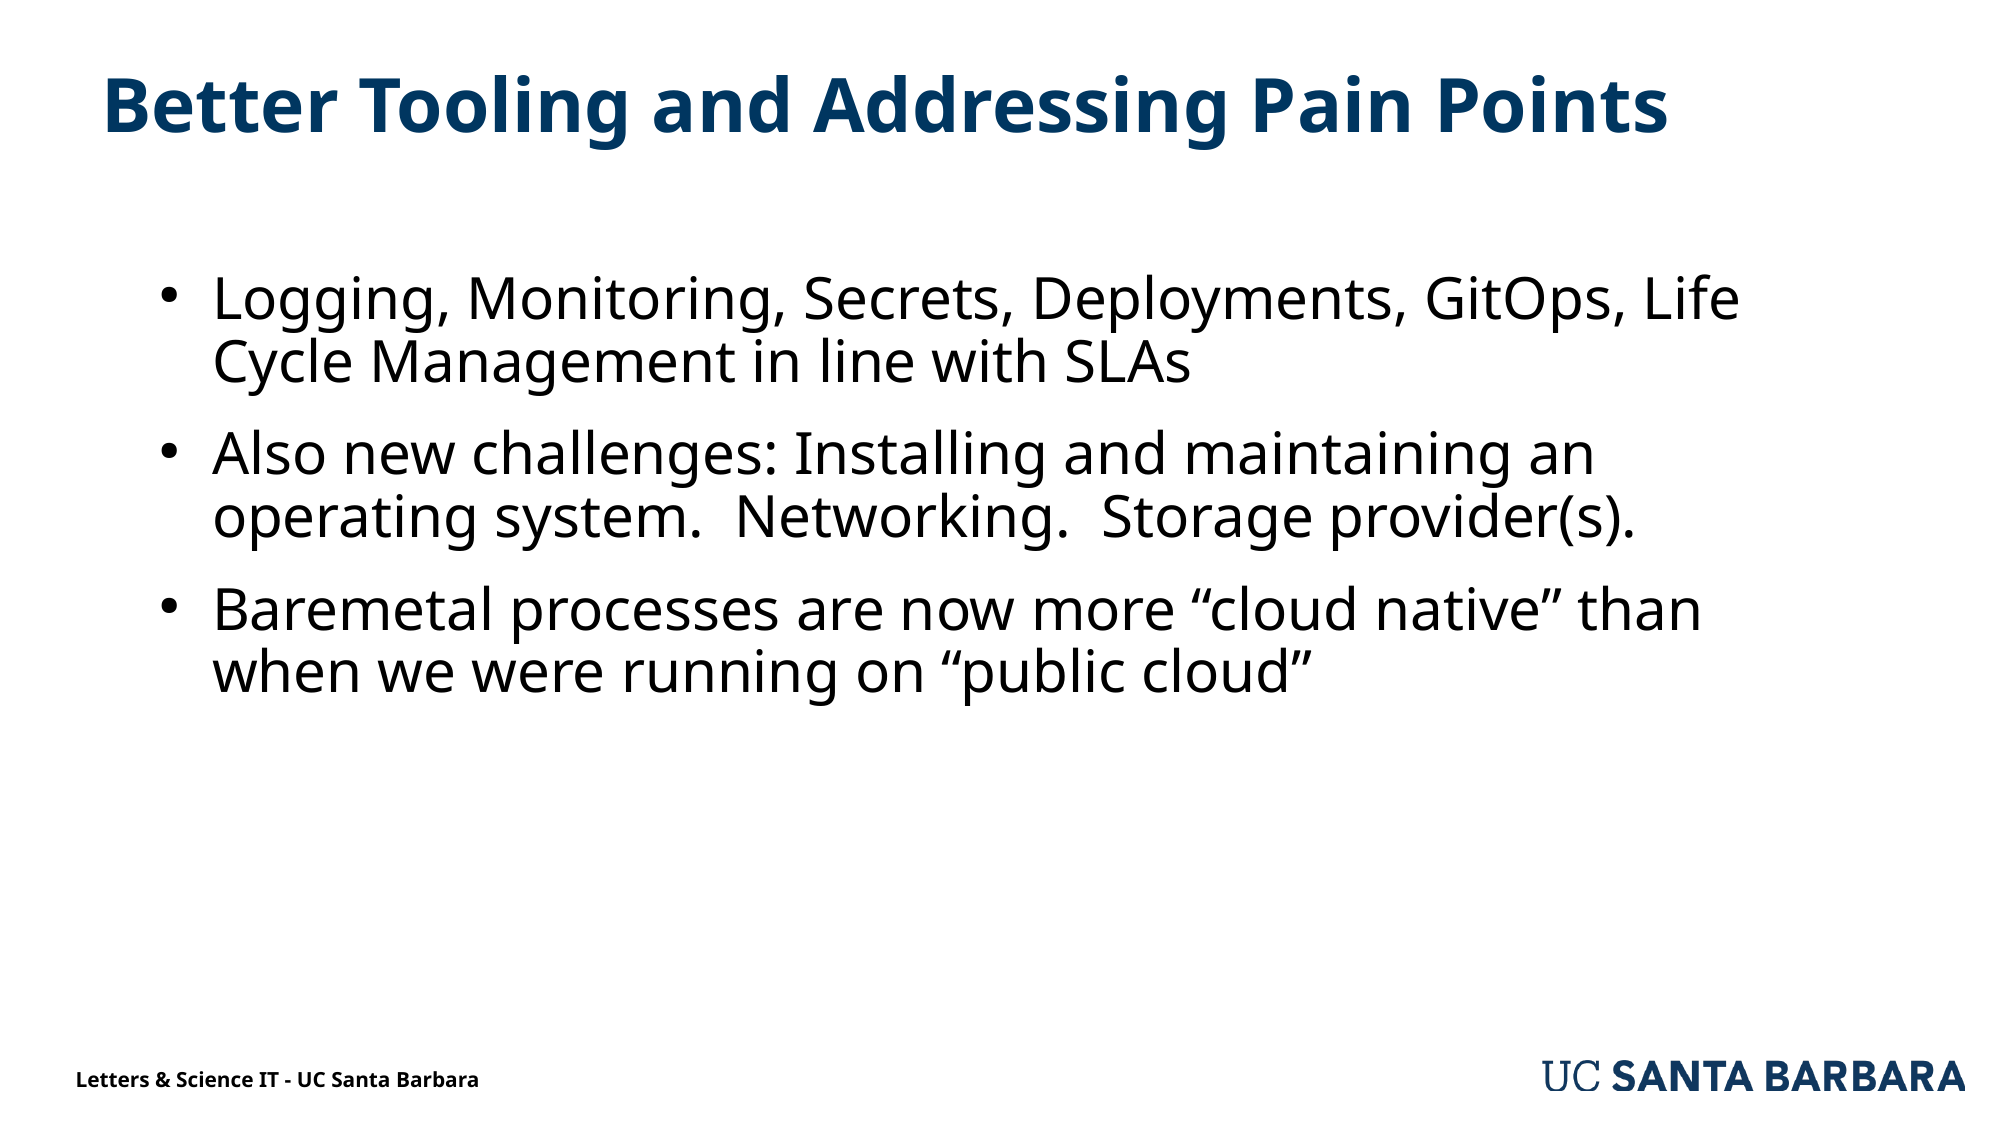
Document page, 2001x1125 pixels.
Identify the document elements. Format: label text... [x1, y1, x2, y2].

title Better Tooling and Addressing Pain Points [86, 59, 1914, 158]
list Logging, Monitoring, Secrets, Deployments, GitOps, Life Cycle Management in line with SLAs Also new challenges: Installing and maintaining an operating system. Networking. Storage provider(s). Baremetal processes are now more “cloud native” than when we were running on “public cloud” [126, 261, 1876, 976]
